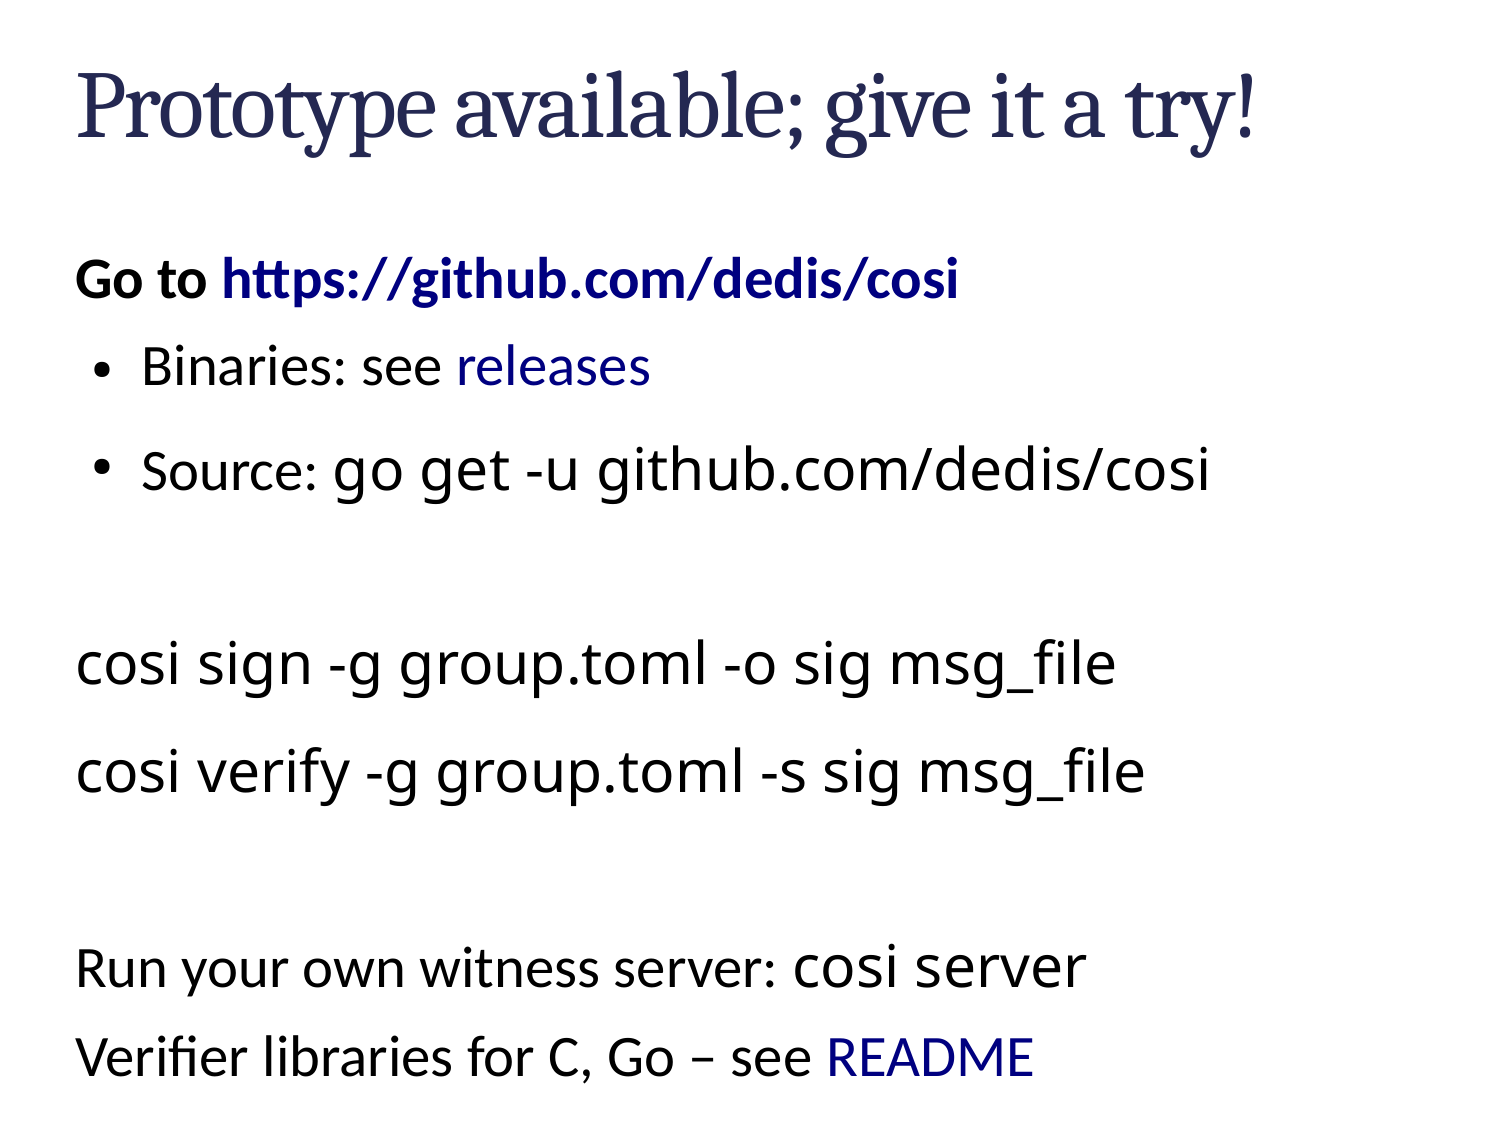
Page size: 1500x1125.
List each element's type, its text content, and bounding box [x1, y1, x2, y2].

title Prototype available; give it a try! [75, 12, 1471, 200]
list Go to https://github.com/dedis/cosi Binaries: see releases Source: go get -u github.com/dedis/cosi cosi sign -g group.toml -o sig msg_file cosi verify -g group.toml -s sig msg_file Run your own witness server: cosi server Verifier libraries for C, Go – see README [75, 254, 1325, 1093]
